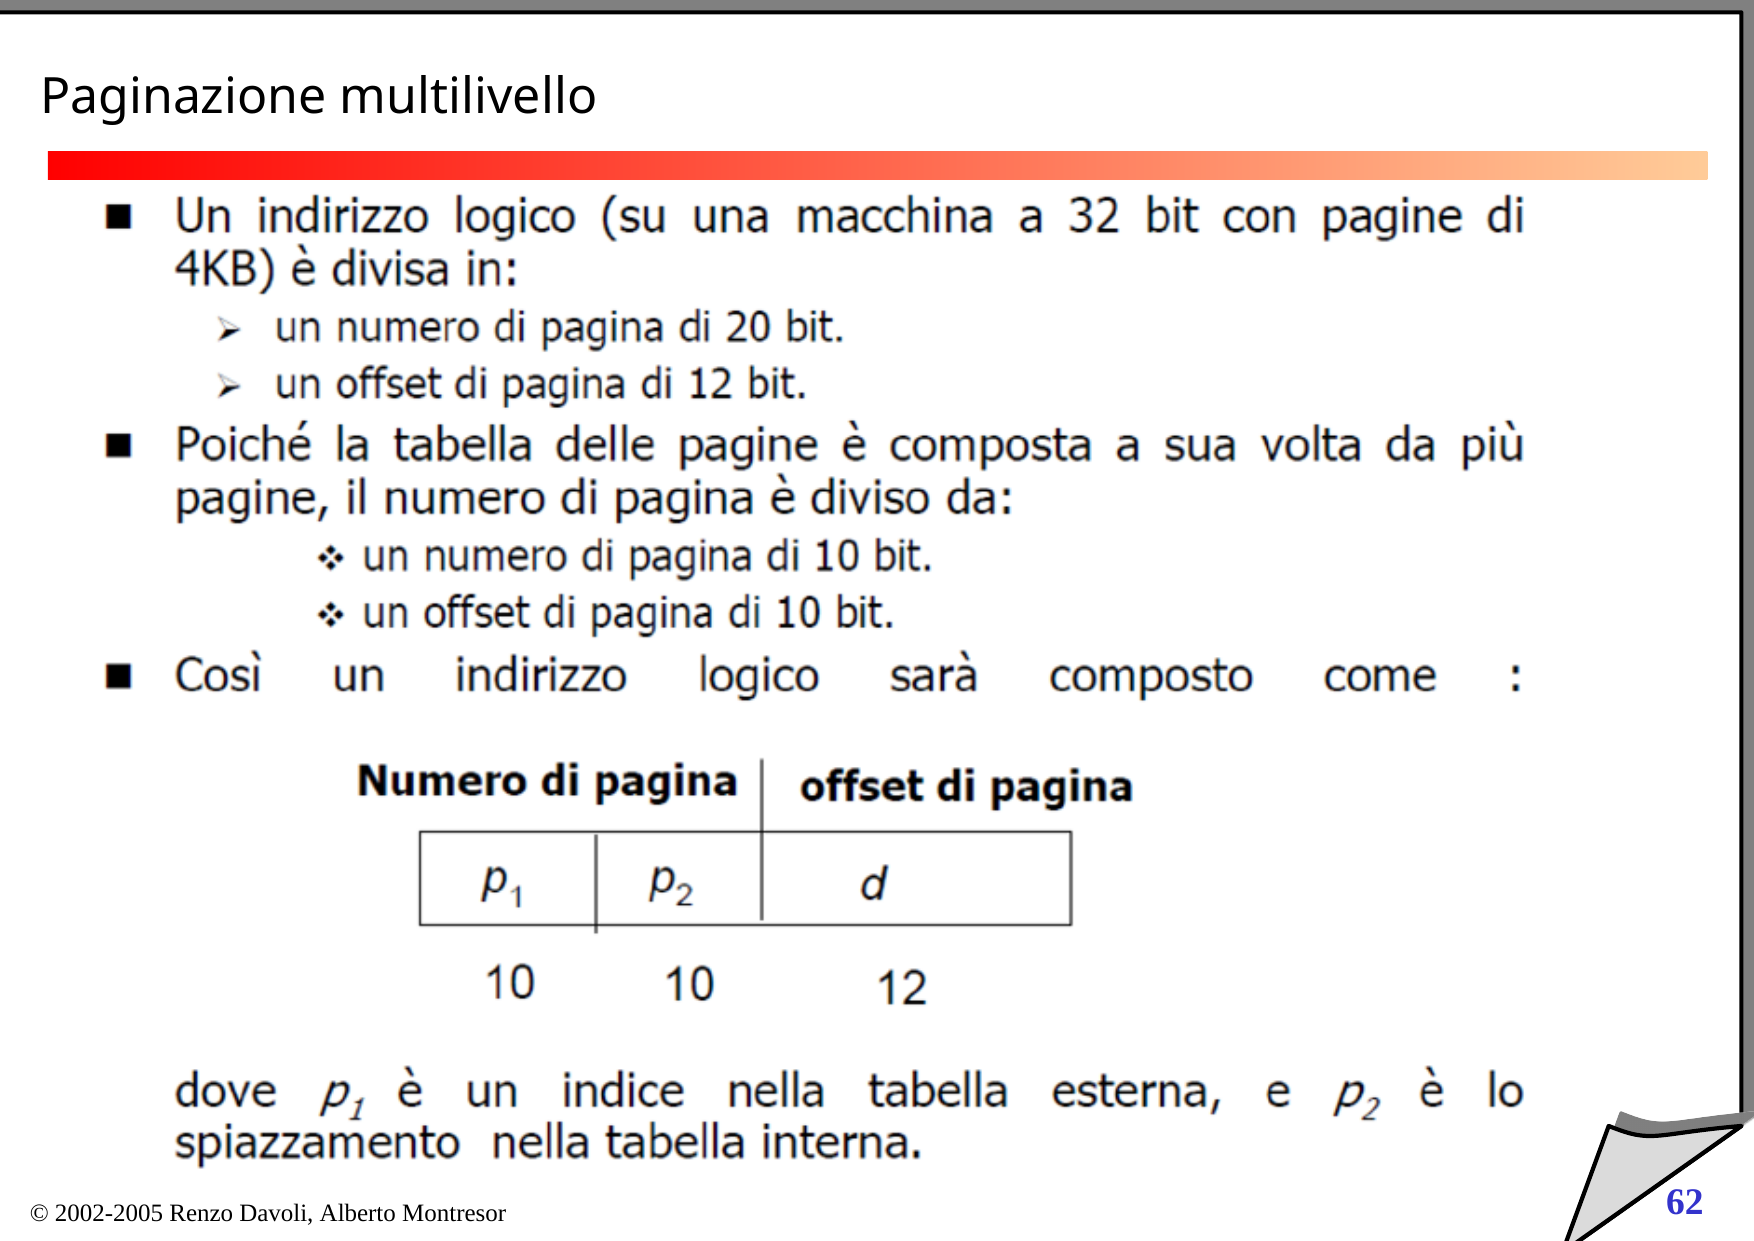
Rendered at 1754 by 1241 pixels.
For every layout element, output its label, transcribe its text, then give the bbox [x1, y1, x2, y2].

picture [88, 188, 1578, 1193]
title Paginazione multilivello [40, 49, 1714, 144]
text_box MMU [750, 152, 754, 179]
